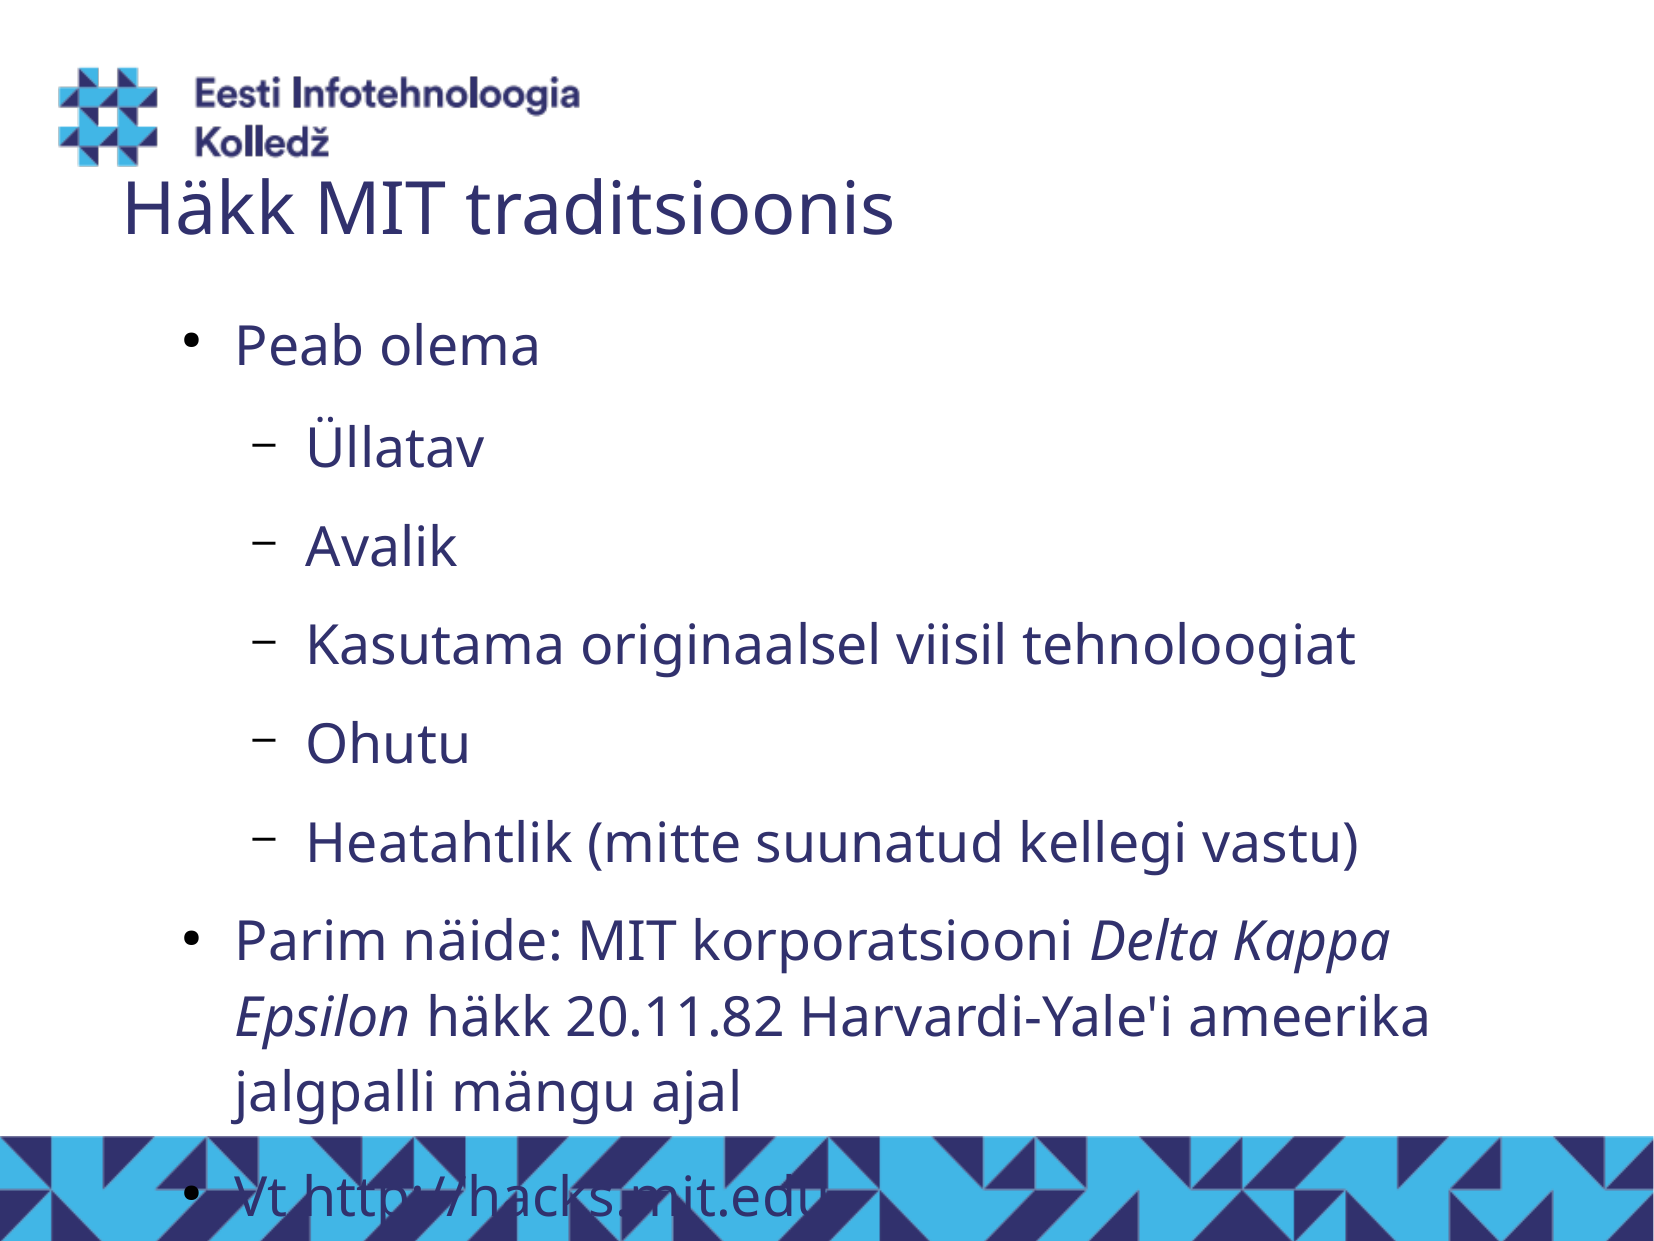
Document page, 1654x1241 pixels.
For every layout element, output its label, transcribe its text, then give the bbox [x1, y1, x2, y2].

list Peab olema Üllatav Avalik Kasutama originaalsel viisil tehnoloogiat Ohutu Heatahtlik (mitte suunatud kellegi vastu) Parim näide: MIT korporatsiooni Delta Kappa Epsilon häkk 20.11.82 Harvardi-Yale'i ameerika jalgpalli mängu ajal Vt http://hacks.mit.edu [163, 309, 1576, 1226]
title Häkk MIT traditsioonis [121, 98, 1533, 314]
